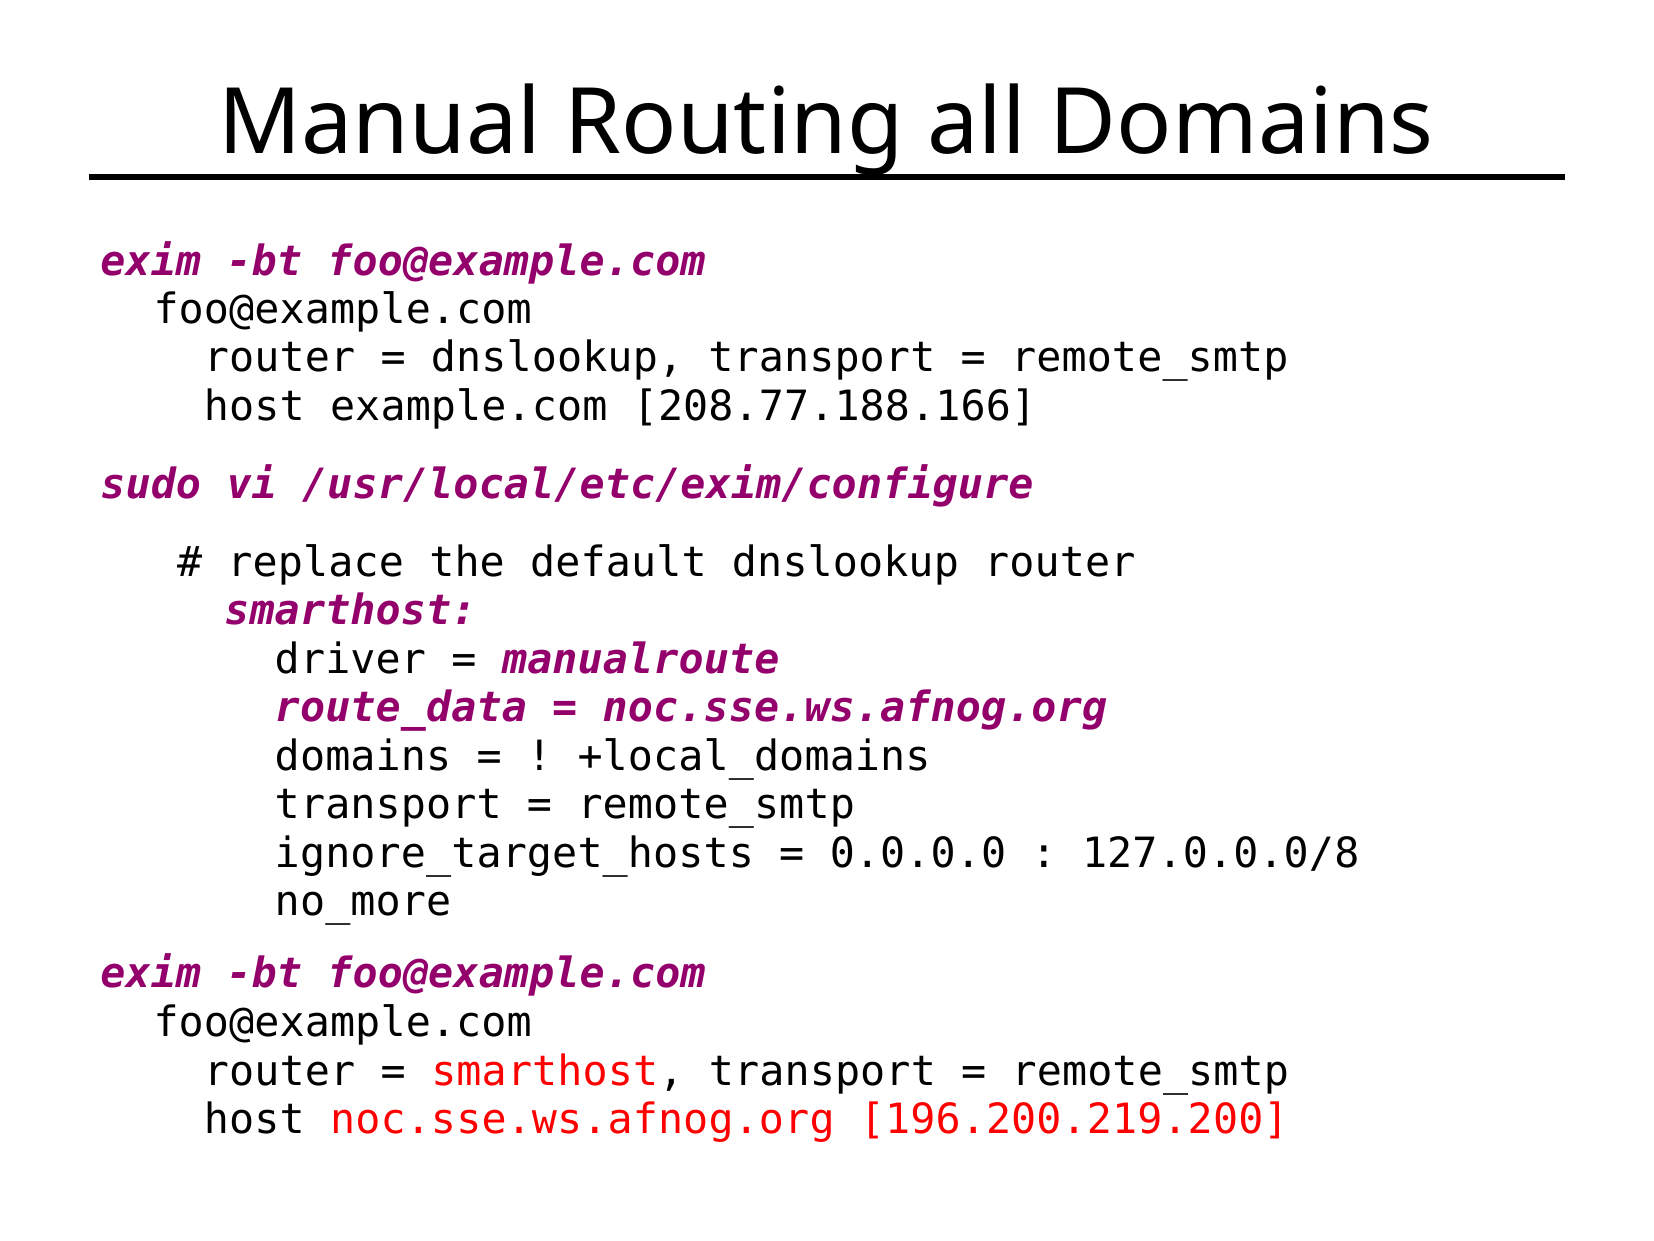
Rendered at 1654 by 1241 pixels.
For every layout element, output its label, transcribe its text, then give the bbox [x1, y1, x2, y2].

title Manual Routing all Domains [82, 29, 1571, 207]
list exim -bt foo@example.com foo@example.com router = dnslookup, transport = remote_smtp host example.com [208.77.188.166] sudo vi /usr/local/etc/exim/configure # replace the default dnslookup router smarthost: driver = manualroute route_data = noc.sse.ws.afnog.org domains = ! +local_domains transport = remote_smtp ignore_target_hosts = 0.0.0.0 : 127.0.0.0/8 no_more exim -bt foo@example.com foo@example.com router = smarthost, transport = remote_smtp host noc.sse.ws.afnog.org [196.200.219.200] [82, 236, 1571, 1144]
